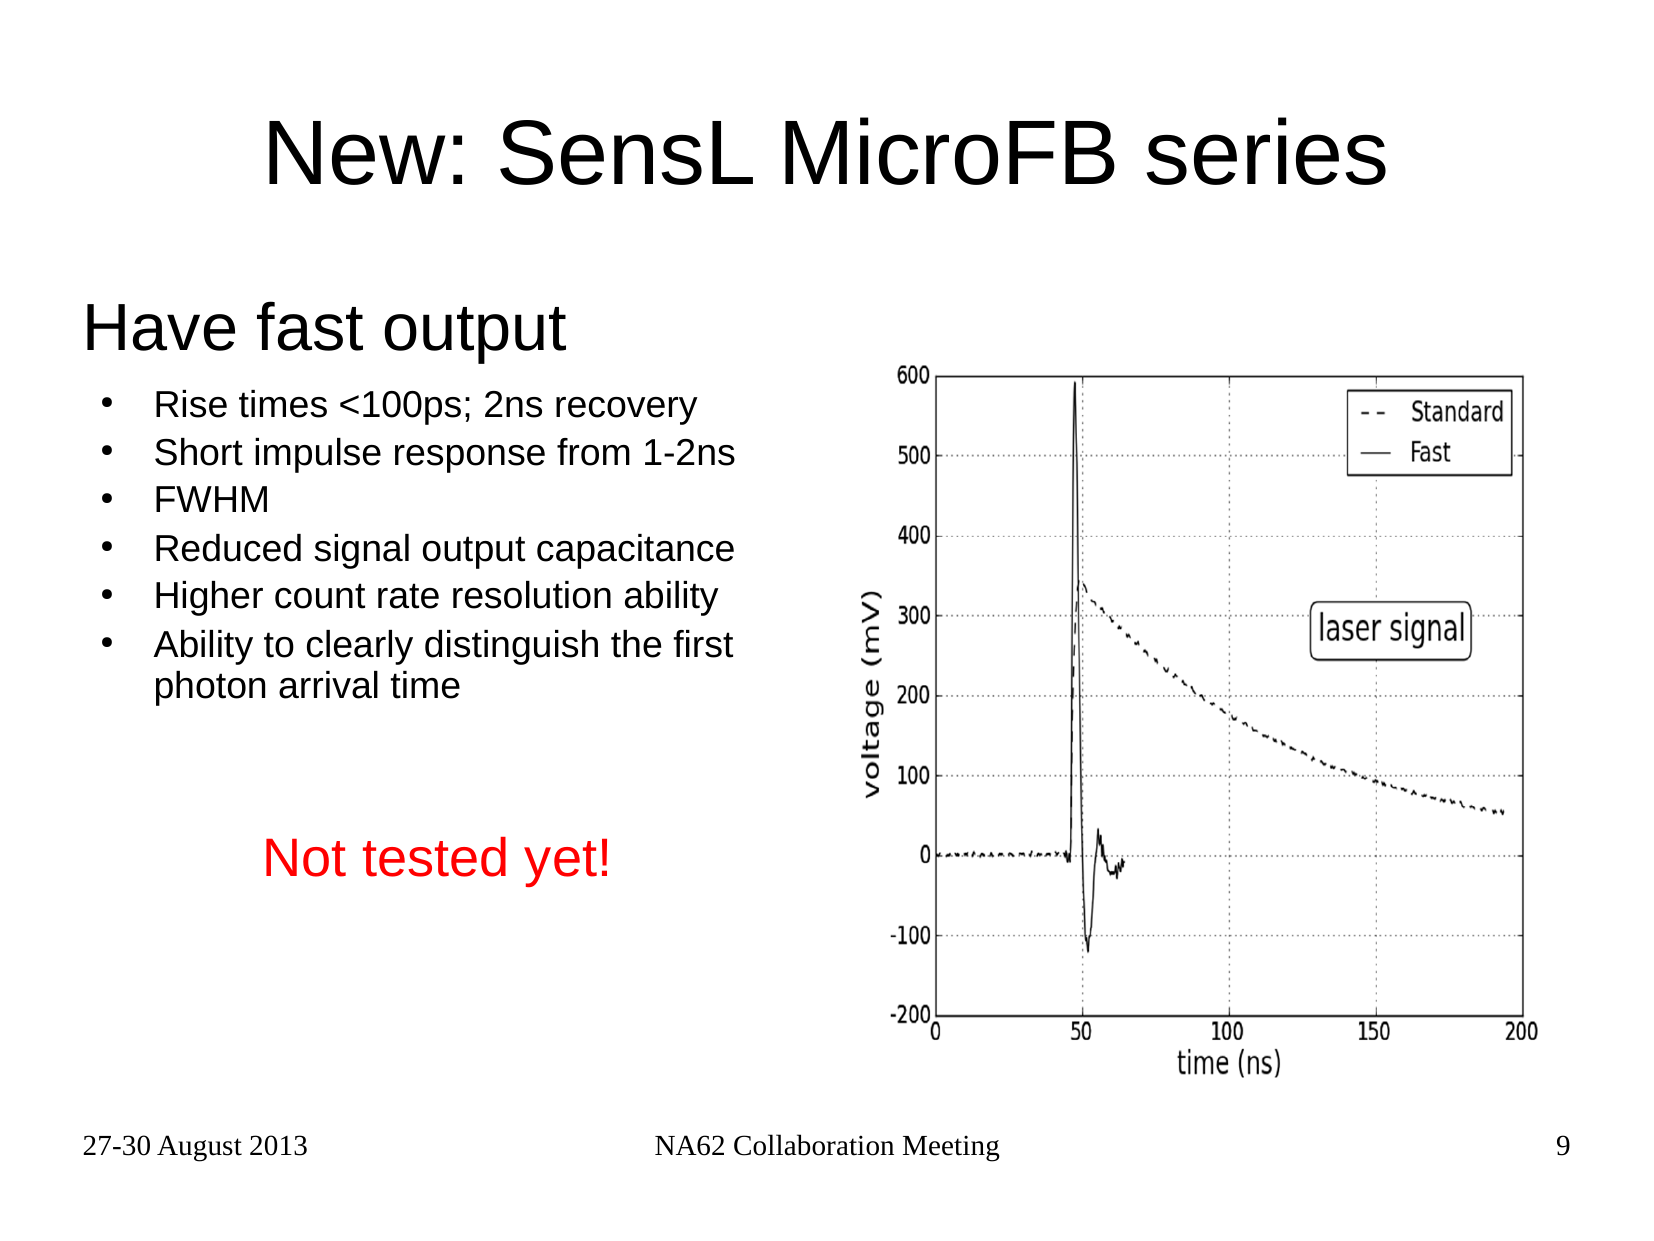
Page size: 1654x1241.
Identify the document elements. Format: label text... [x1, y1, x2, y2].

picture [840, 294, 1598, 1096]
title New: SensL MicroFB series [82, 49, 1571, 257]
list Have fast output Rise times <100ps; 2ns recovery Short impulse response from 1-2ns FWHM Reduced signal output capacitance Higher count rate resolution ability Ability to clearly distinguish the first photon arrival time Not tested yet! [82, 290, 793, 1010]
